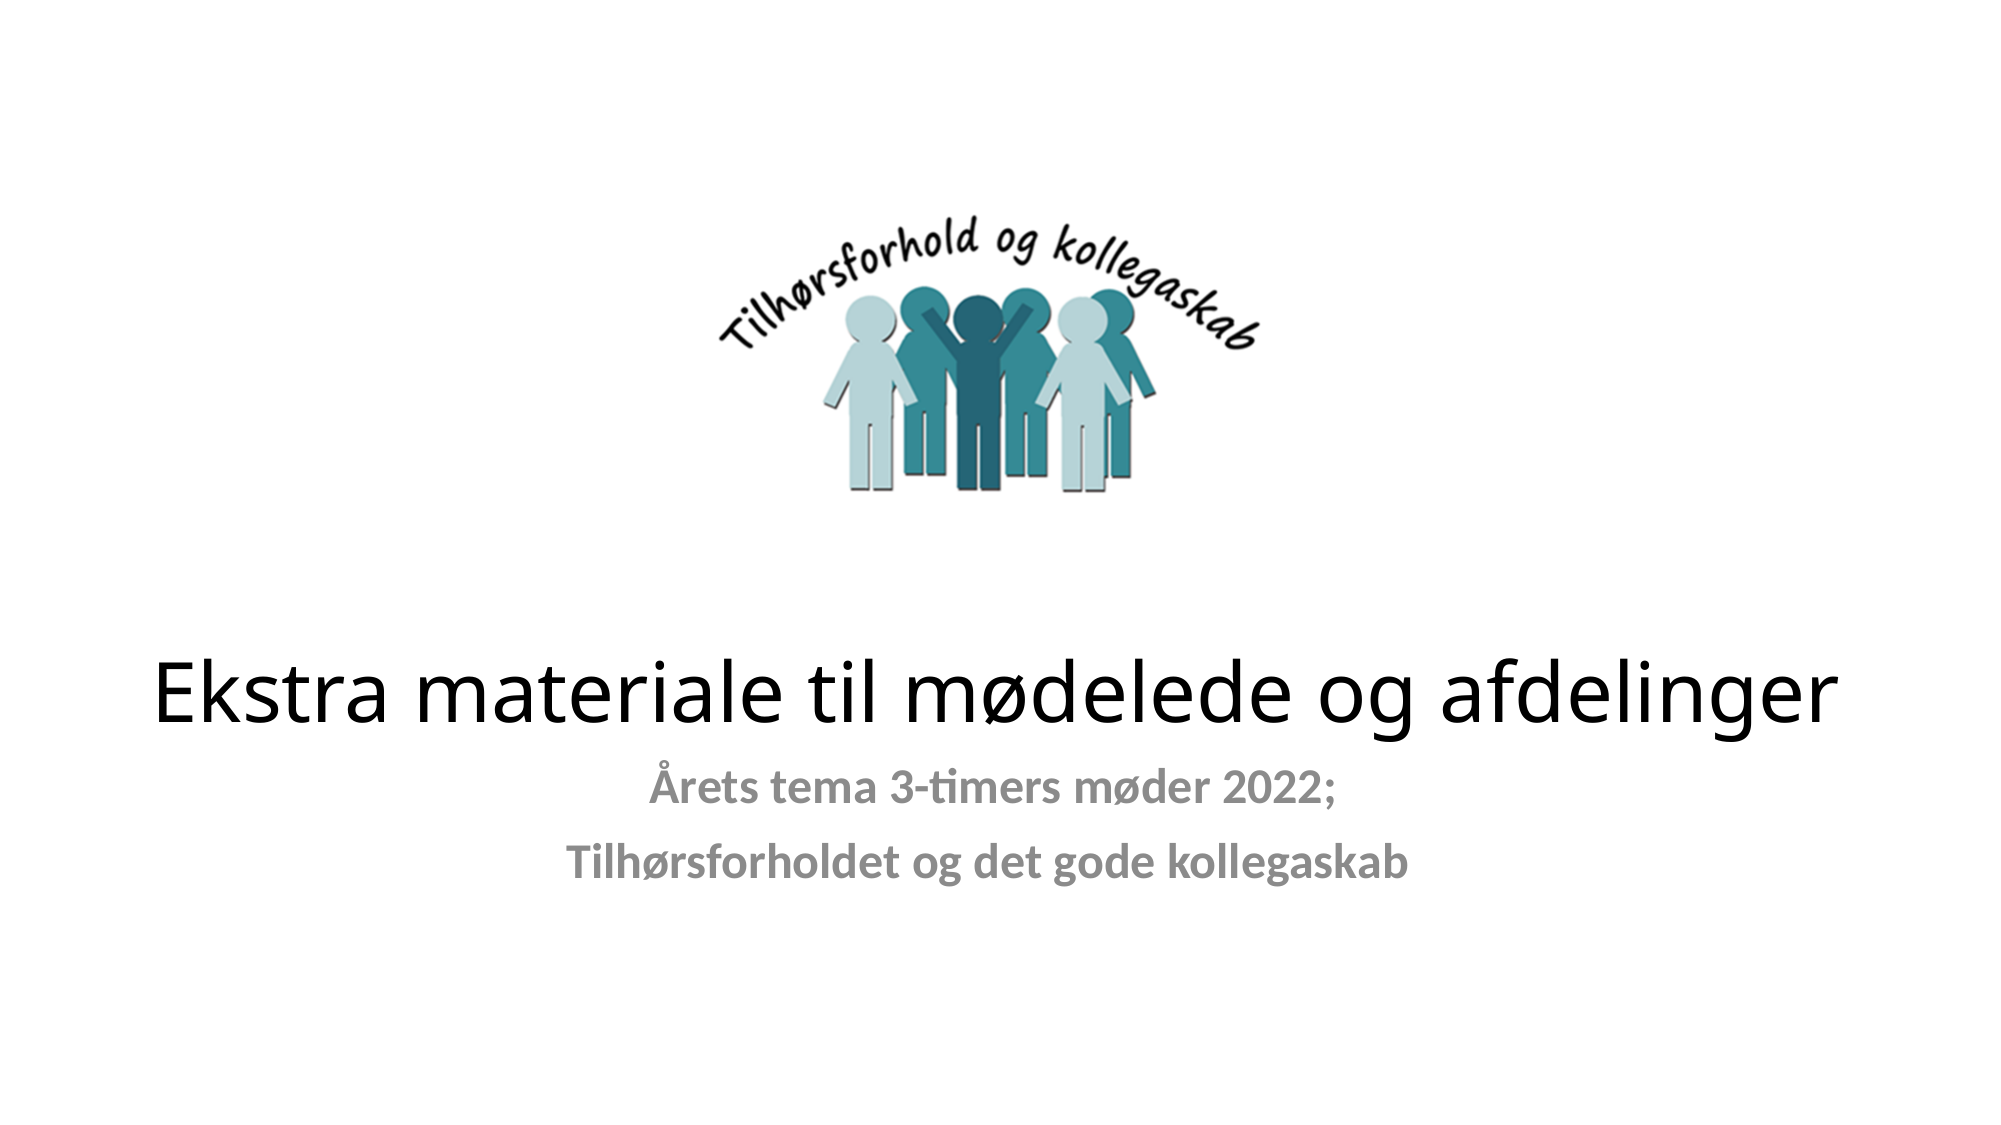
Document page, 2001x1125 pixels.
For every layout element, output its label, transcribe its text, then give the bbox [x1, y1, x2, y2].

list Årets tema 3-timers møder 2022; Tilhørsforholdet og det gode kollegaskab [136, 752, 1862, 999]
title Ekstra materiale til mødelede og afdelinger [136, 280, 1862, 749]
picture [695, 204, 1270, 503]
